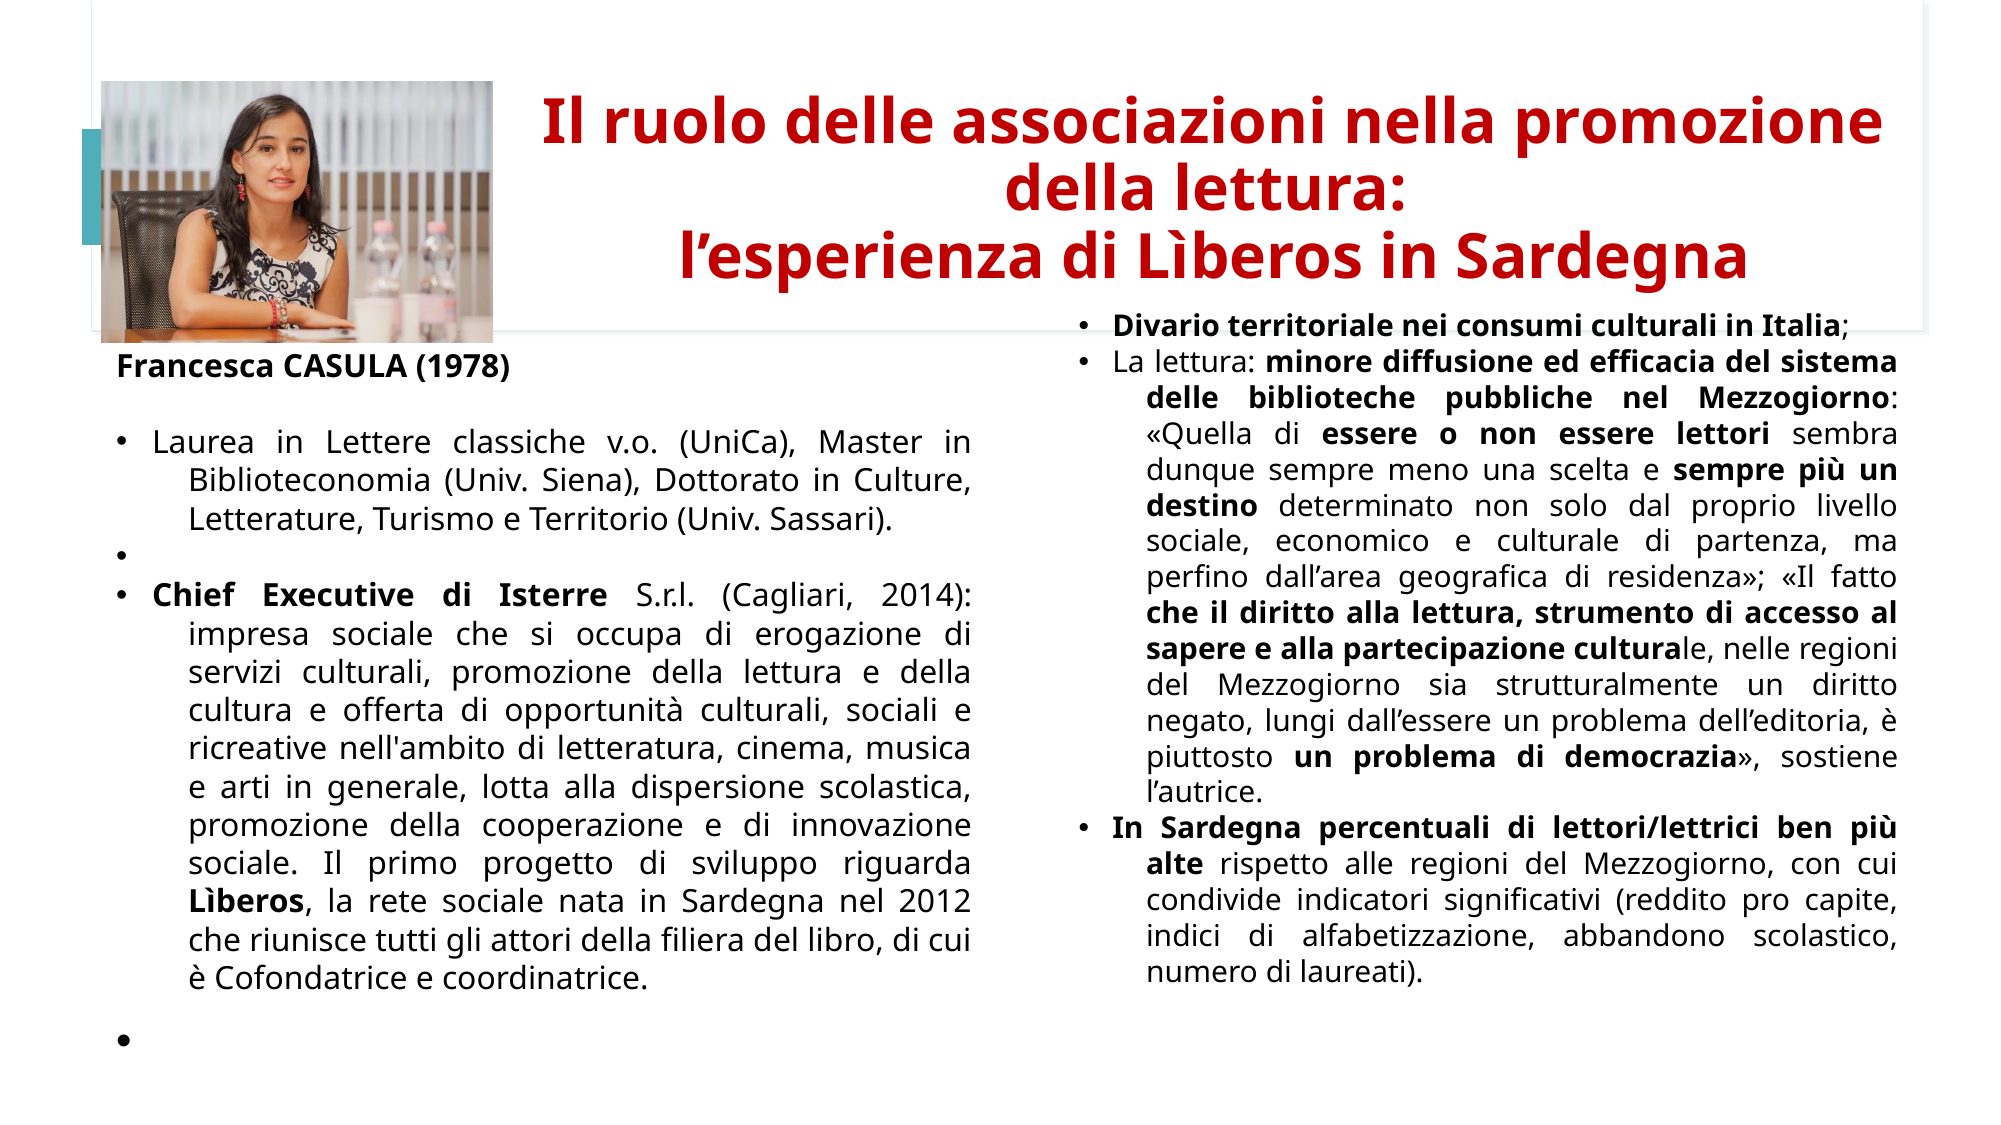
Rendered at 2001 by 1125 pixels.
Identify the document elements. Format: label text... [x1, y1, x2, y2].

list Francesca CASULA (1978) Laurea in Lettere classiche v.o. (UniCa), Master in Biblioteconomia (Univ. Siena), Dottorato in Culture, Letterature, Turismo e Territorio (Univ. Sassari). Chief Executive di Isterre S.r.l. (Cagliari, 2014): impresa sociale che si occupa di erogazione di servizi culturali, promozione della lettura e della cultura e offerta di opportunità culturali, sociali e ricreative nell'ambito di letteratura, cinema, musica e arti in generale, lotta alla dispersione scolastica, promozione della cooperazione e di innovazione sociale. Il primo progetto di sviluppo riguarda Lìberos, la rete sociale nata in Sardegna nel 2012 che riunisce tutti gli attori della filiera del libro, di cui è Cofondatrice e coordinatrice. [101, 299, 988, 1014]
list Divario territoriale nei consumi culturali in Italia; La lettura: minore diffusione ed efficacia del sistema delle biblioteche pubbliche nel Mezzogiorno: «Quella di essere o non essere lettori sembra dunque sempre meno una scelta e sempre più un destino determinato non solo dal proprio livello sociale, economico e culturale di partenza, ma perfino dall’area geografica di residenza»; «Il fatto che il diritto alla lettura, strumento di accesso al sapere e alla partecipazione culturale, nelle regioni del Mezzogiorno sia strutturalmente un diritto negato, lungi dall’essere un problema dell’editoria, è piuttosto un problema di democrazia», sostiene l’autrice. In Sardegna percentuali di lettori/lettrici ben più alte rispetto alle regioni del Mezzogiorno, con cui condivide indicatori significativi (reddito pro capite, indici di alfabetizzazione, abbandono scolastico, numero di laureati). [1063, 299, 1914, 998]
title Il ruolo delle associazioni nella promozione della lettura: l’esperienza di Lìberos in Sardegna [493, 82, 1949, 254]
picture [101, 82, 493, 343]
